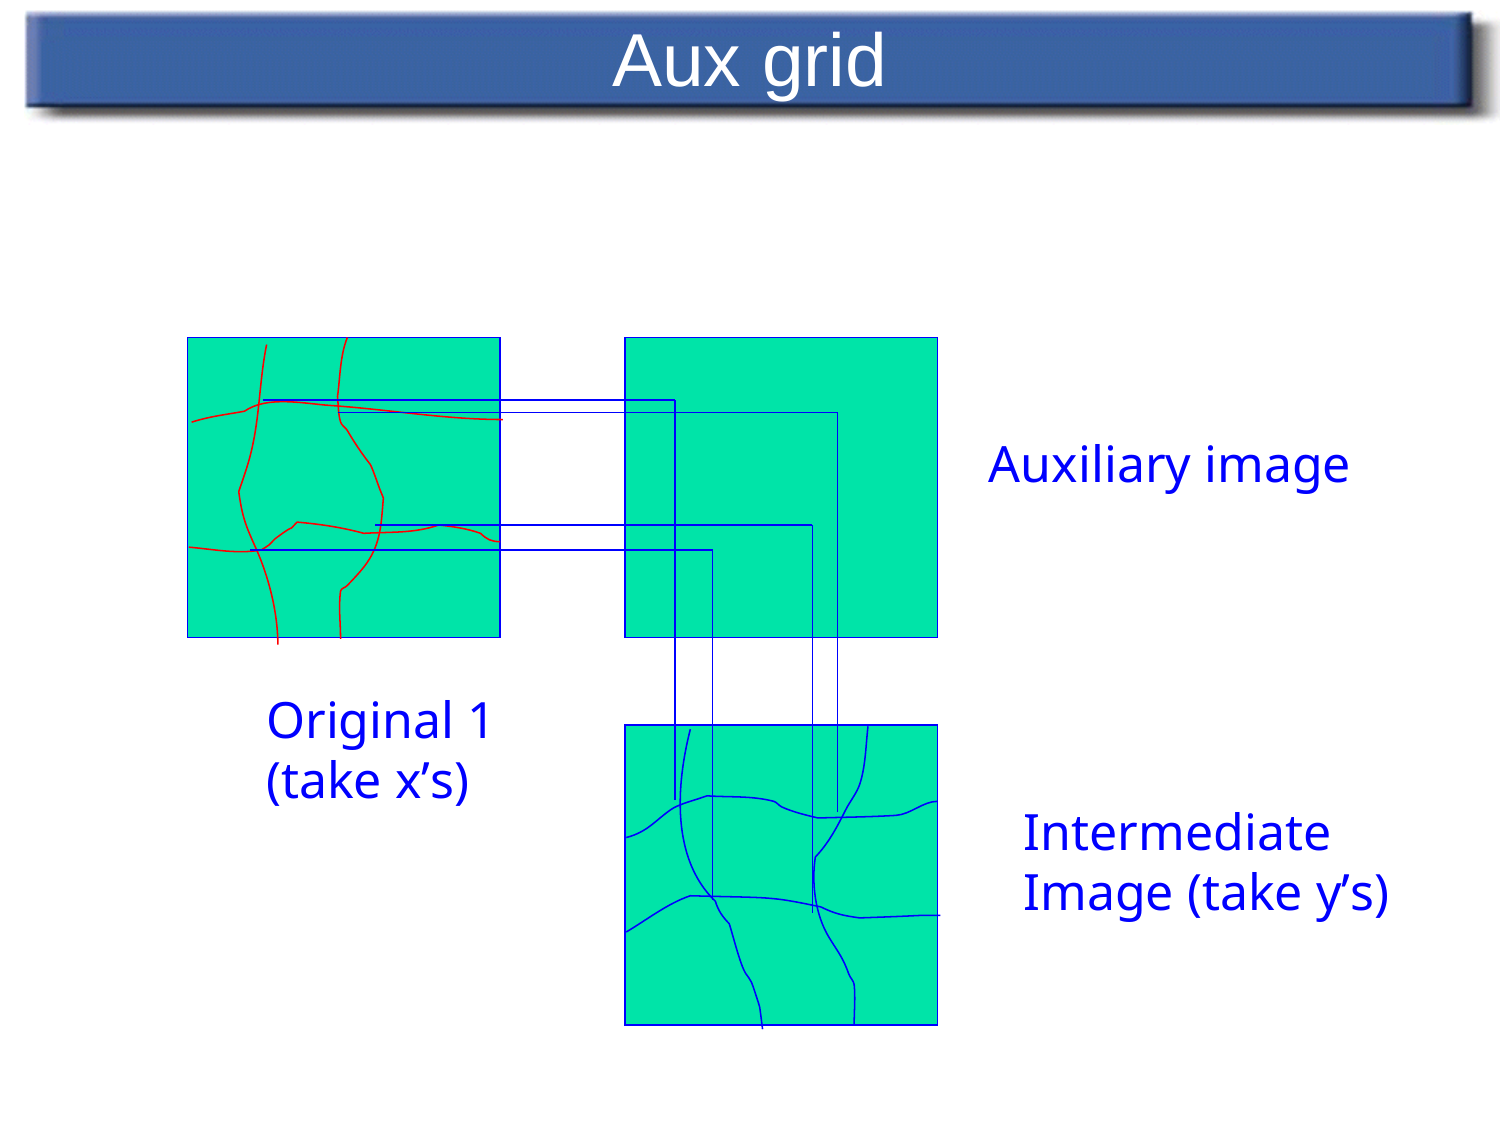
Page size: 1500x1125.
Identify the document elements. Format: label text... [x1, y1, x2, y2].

title Aux grid [110, 3, 1389, 110]
text_box [624, 725, 761, 1026]
text_box Intermediate Image (take y’s) [1008, 792, 1405, 929]
text_box Original 1 (take x’s) [251, 680, 512, 816]
text_box Auxiliary image [974, 424, 1367, 501]
picture [24, 9, 1500, 125]
